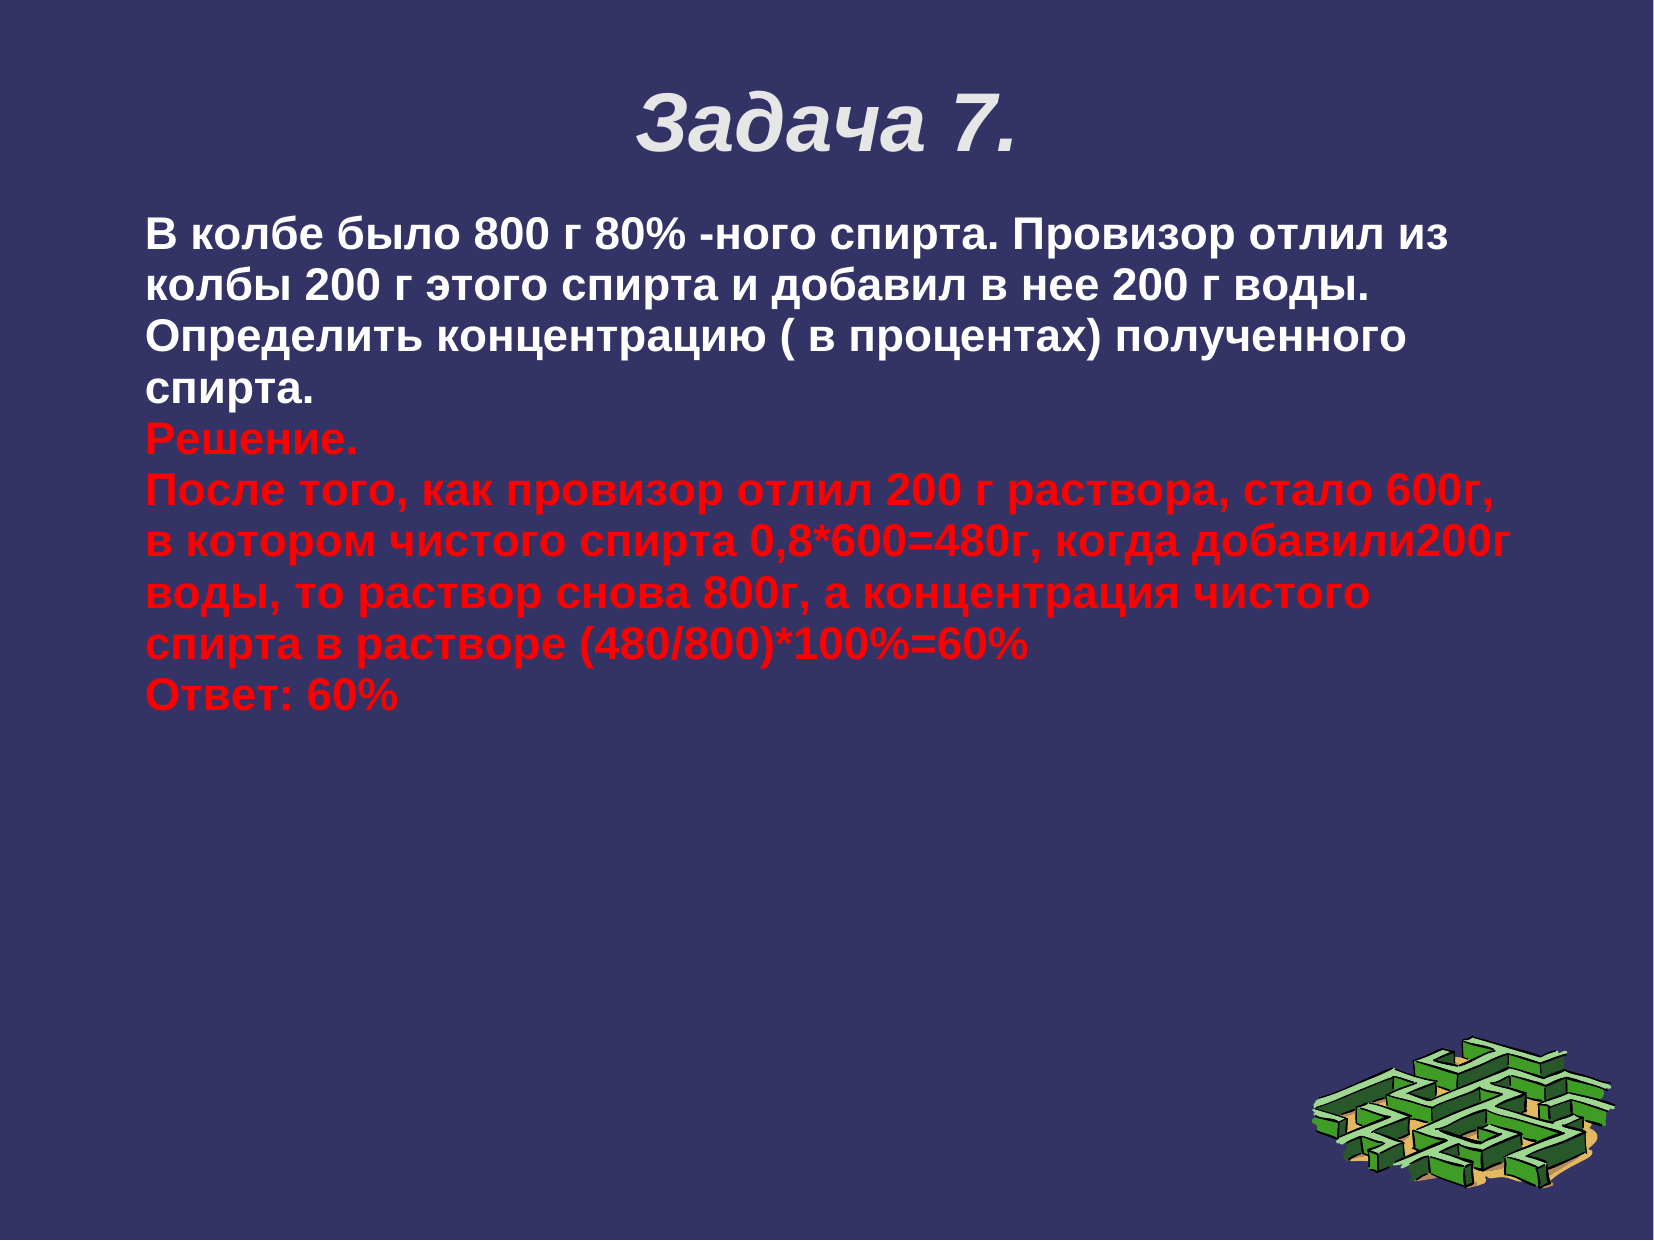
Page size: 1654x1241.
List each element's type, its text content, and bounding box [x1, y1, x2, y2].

list В колбе было 800 г 80% -ного спирта. Провизор отлил из колбы 200 г этого спирта и добавил в нее 200 г воды. Определить концентрацию ( в процентах) полученного спирта. Решение. После того, как провизор отлил 200 г раствора, стало 600г, в котором чистого спирта 0,8*600=480г, когда добавили200г воды, то раствор снова 800г, а концентрация чистого спирта в растворе (480/800)*100%=60% Ответ: 60% [144, 207, 1536, 975]
title Задача 7. [121, 26, 1534, 219]
